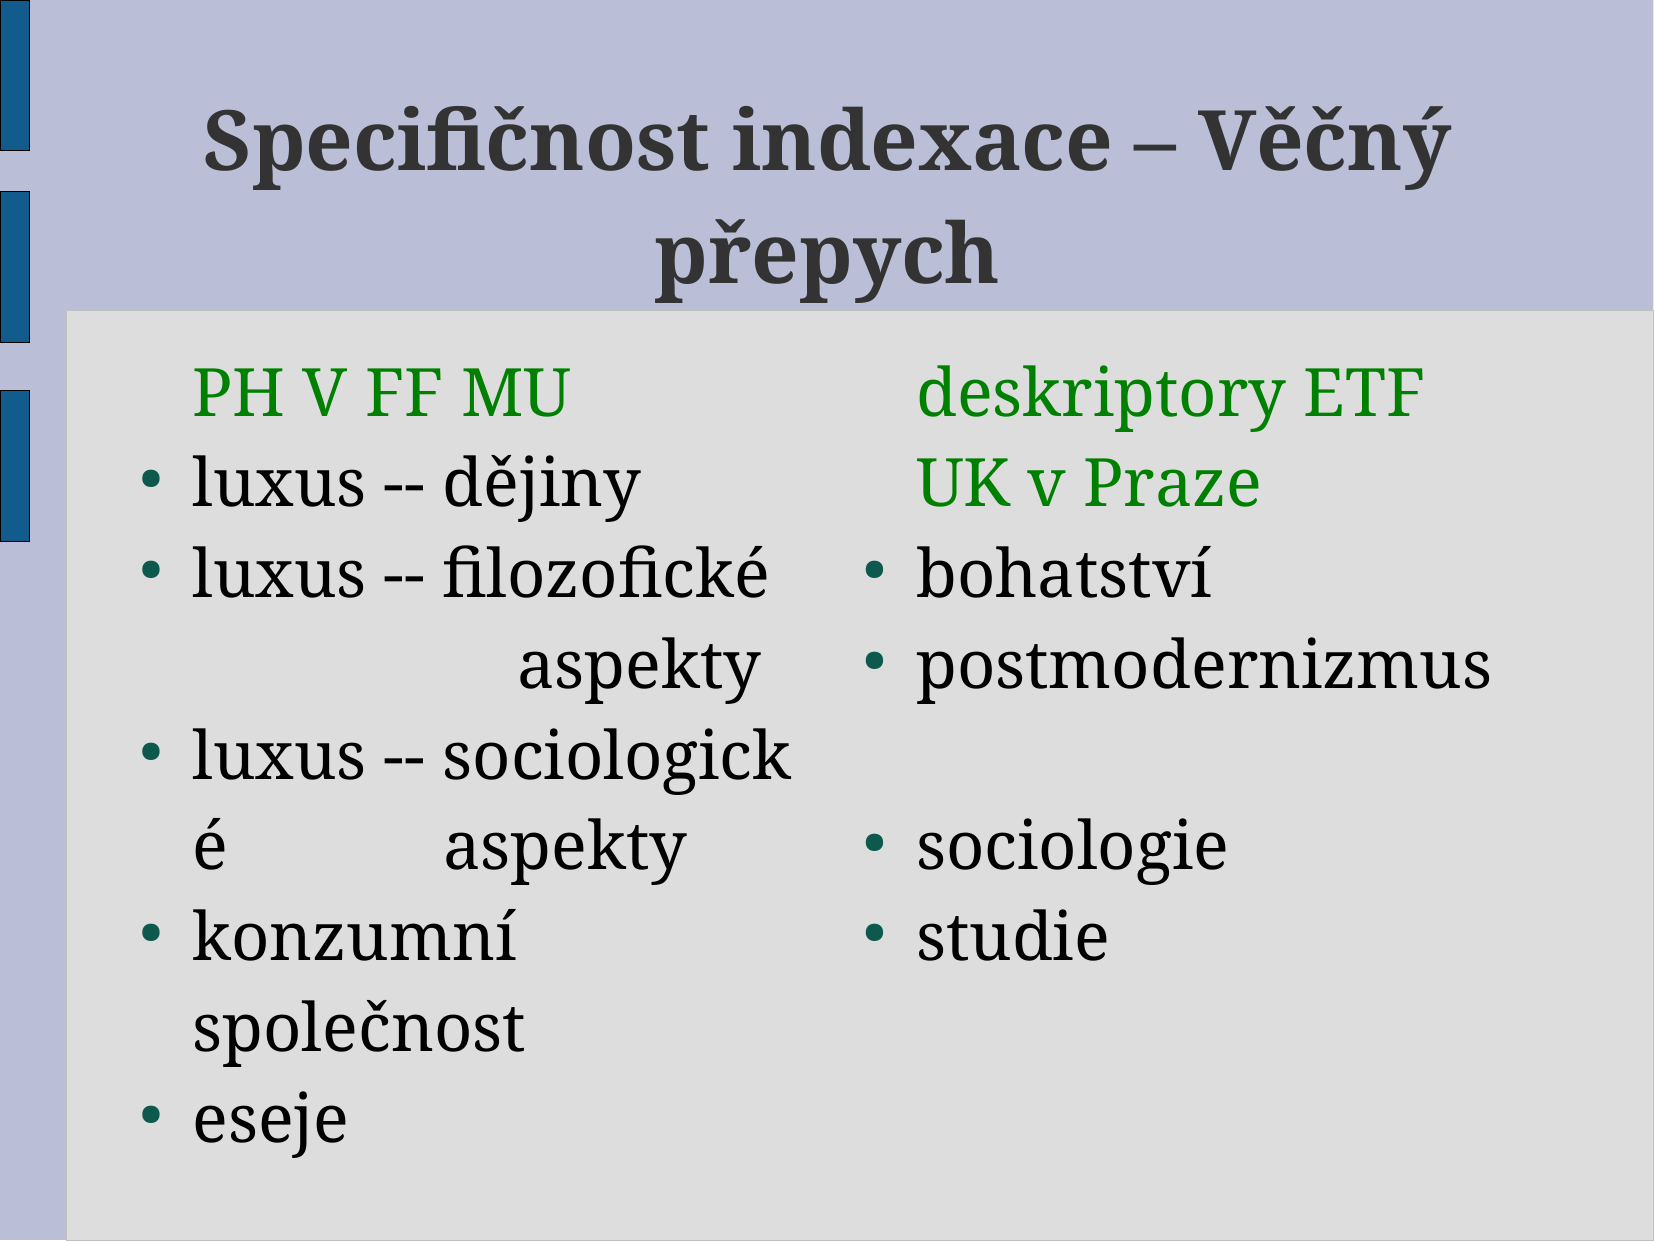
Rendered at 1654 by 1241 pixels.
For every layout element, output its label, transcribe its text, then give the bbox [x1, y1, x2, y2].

title Specifičnost indexace – Věčný přepych [121, 91, 1534, 299]
list deskriptory ETF UK v Praze bohatství postmodernizmus sociologie studie [845, 344, 1535, 1112]
list PH V FF MU luxus -- dějiny luxus -- filozofické aspekty luxus -- sociologické aspekty konzumní společnost eseje [121, 344, 811, 1127]
